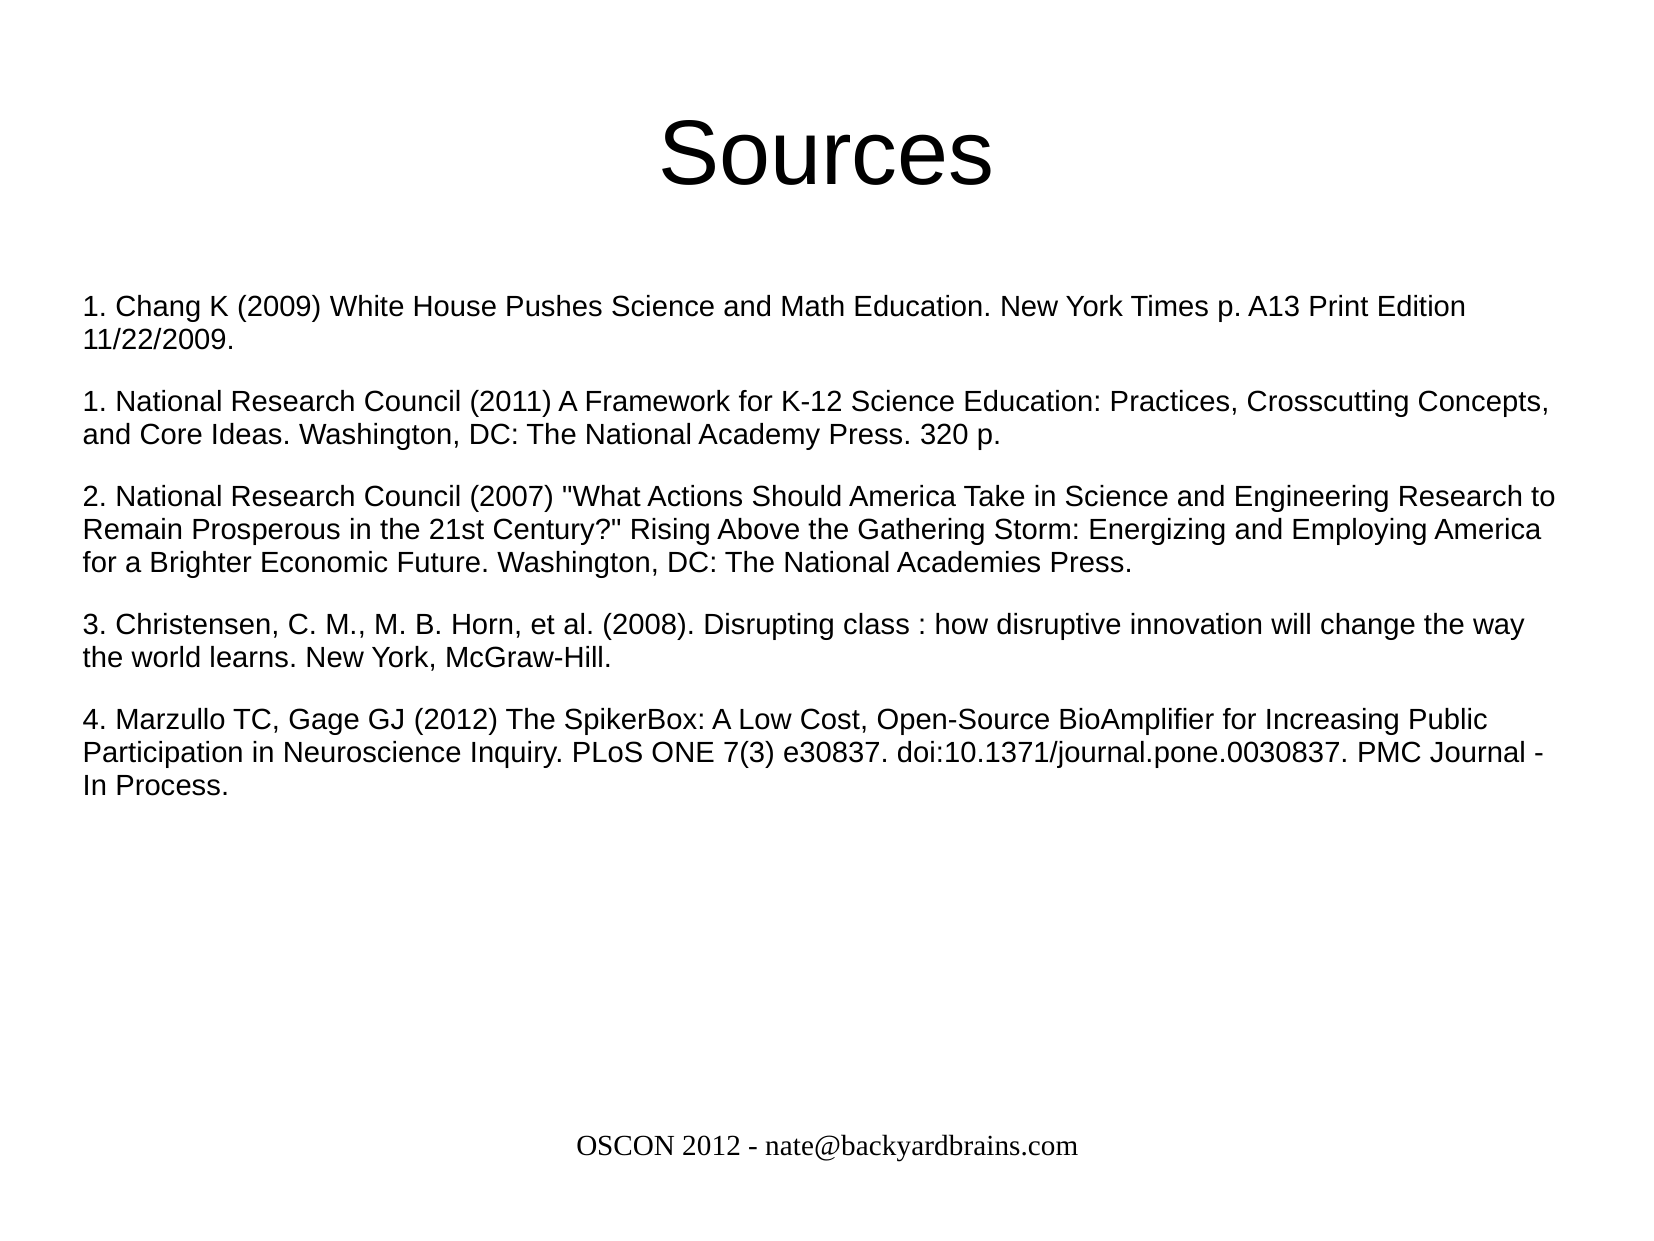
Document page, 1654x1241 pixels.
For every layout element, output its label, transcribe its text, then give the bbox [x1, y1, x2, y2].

title Sources [82, 49, 1571, 257]
list 1. Chang K (2009) White House Pushes Science and Math Education. New York Times p. A13 Print Edition 11/22/2009. 1. National Research Council (2011) A Framework for K-12 Science Education: Practices, Crosscutting Concepts, and Core Ideas. Washington, DC: The National Academy Press. 320 p. 2. National Research Council (2007) "What Actions Should America Take in Science and Engineering Research to Remain Prosperous in the 21st Century?" Rising Above the Gathering Storm: Energizing and Employing America for a Brighter Economic Future. Washington, DC: The National Academies Press. 3. Christensen, C. M., M. B. Horn, et al. (2008). Disrupting class : how disruptive innovation will change the way the world learns. New York, McGraw-Hill. 4. Marzullo TC, Gage GJ (2012) The SpikerBox: A Low Cost, Open-Source BioAmplifier for Increasing Public Participation in Neuroscience Inquiry. PLoS ONE 7(3) e30837. doi:10.1371/journal.pone.0030837. PMC Journal - In Process. [82, 290, 1571, 1010]
